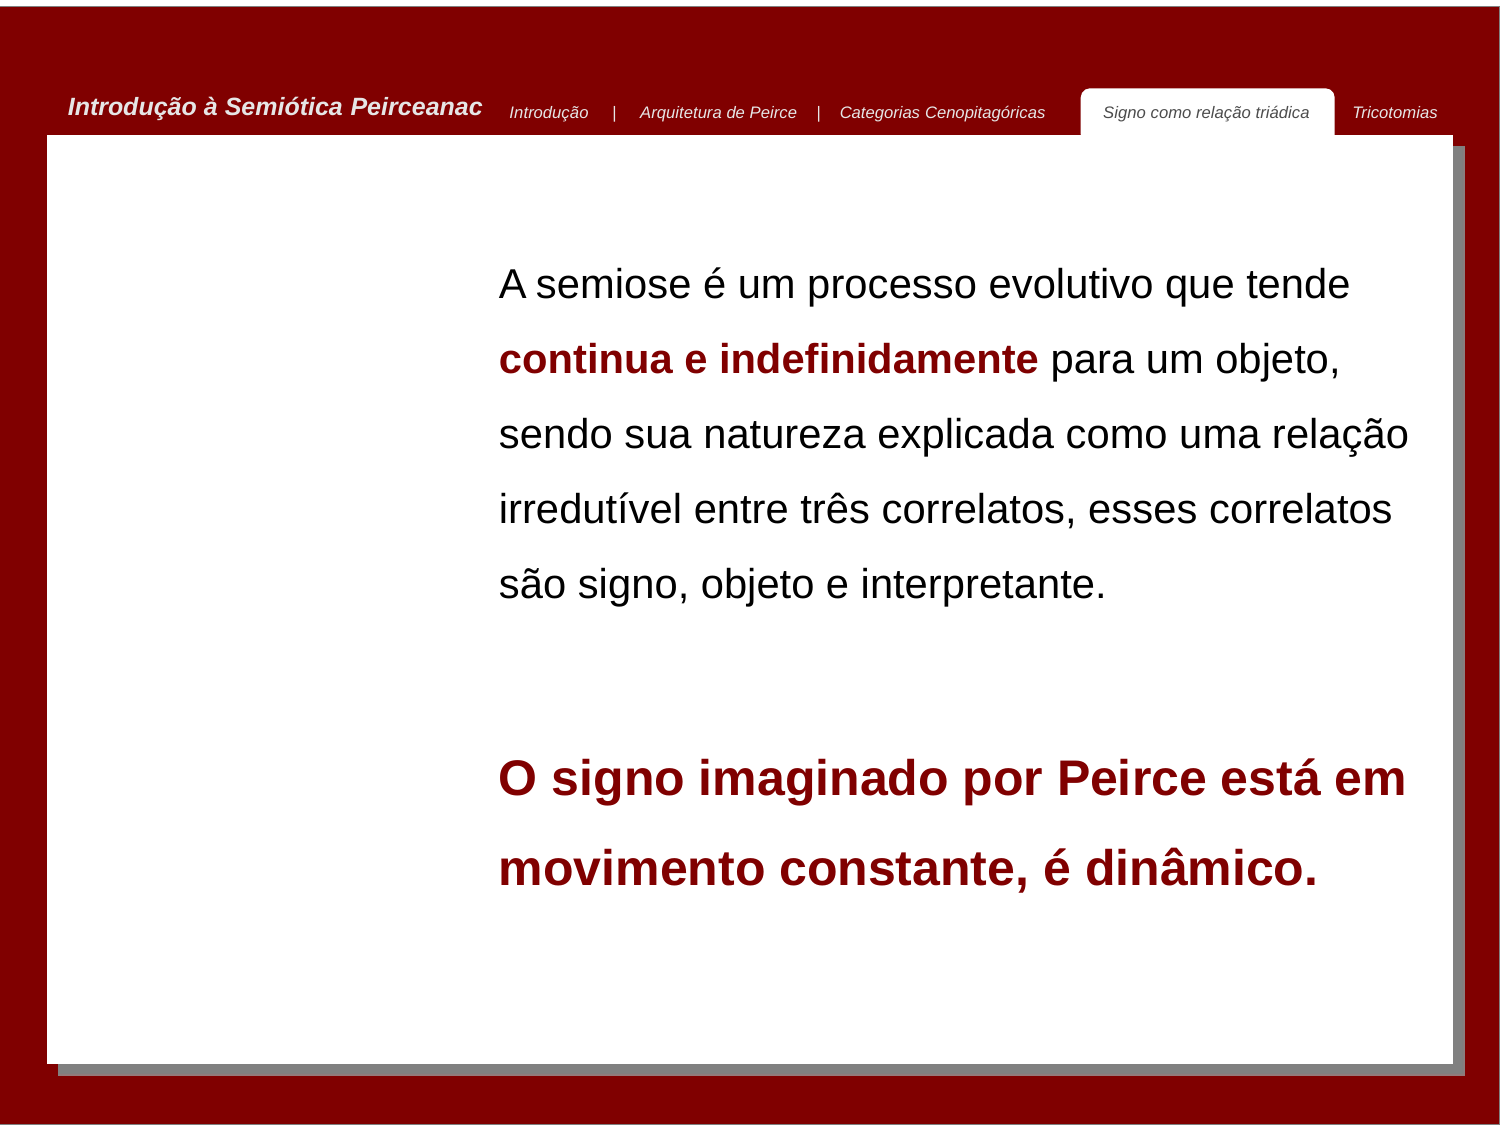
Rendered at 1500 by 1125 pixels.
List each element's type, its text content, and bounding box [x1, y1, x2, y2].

list A semiose é um processo evolutivo que tende continua e indefinidamente para um objeto, sendo sua natureza explicada como uma relação irredutível entre três correlatos, esses correlatos são signo, objeto e interpretante. O signo imaginado por Peirce está em movimento constante, é dinâmico. [484, 224, 1425, 1081]
